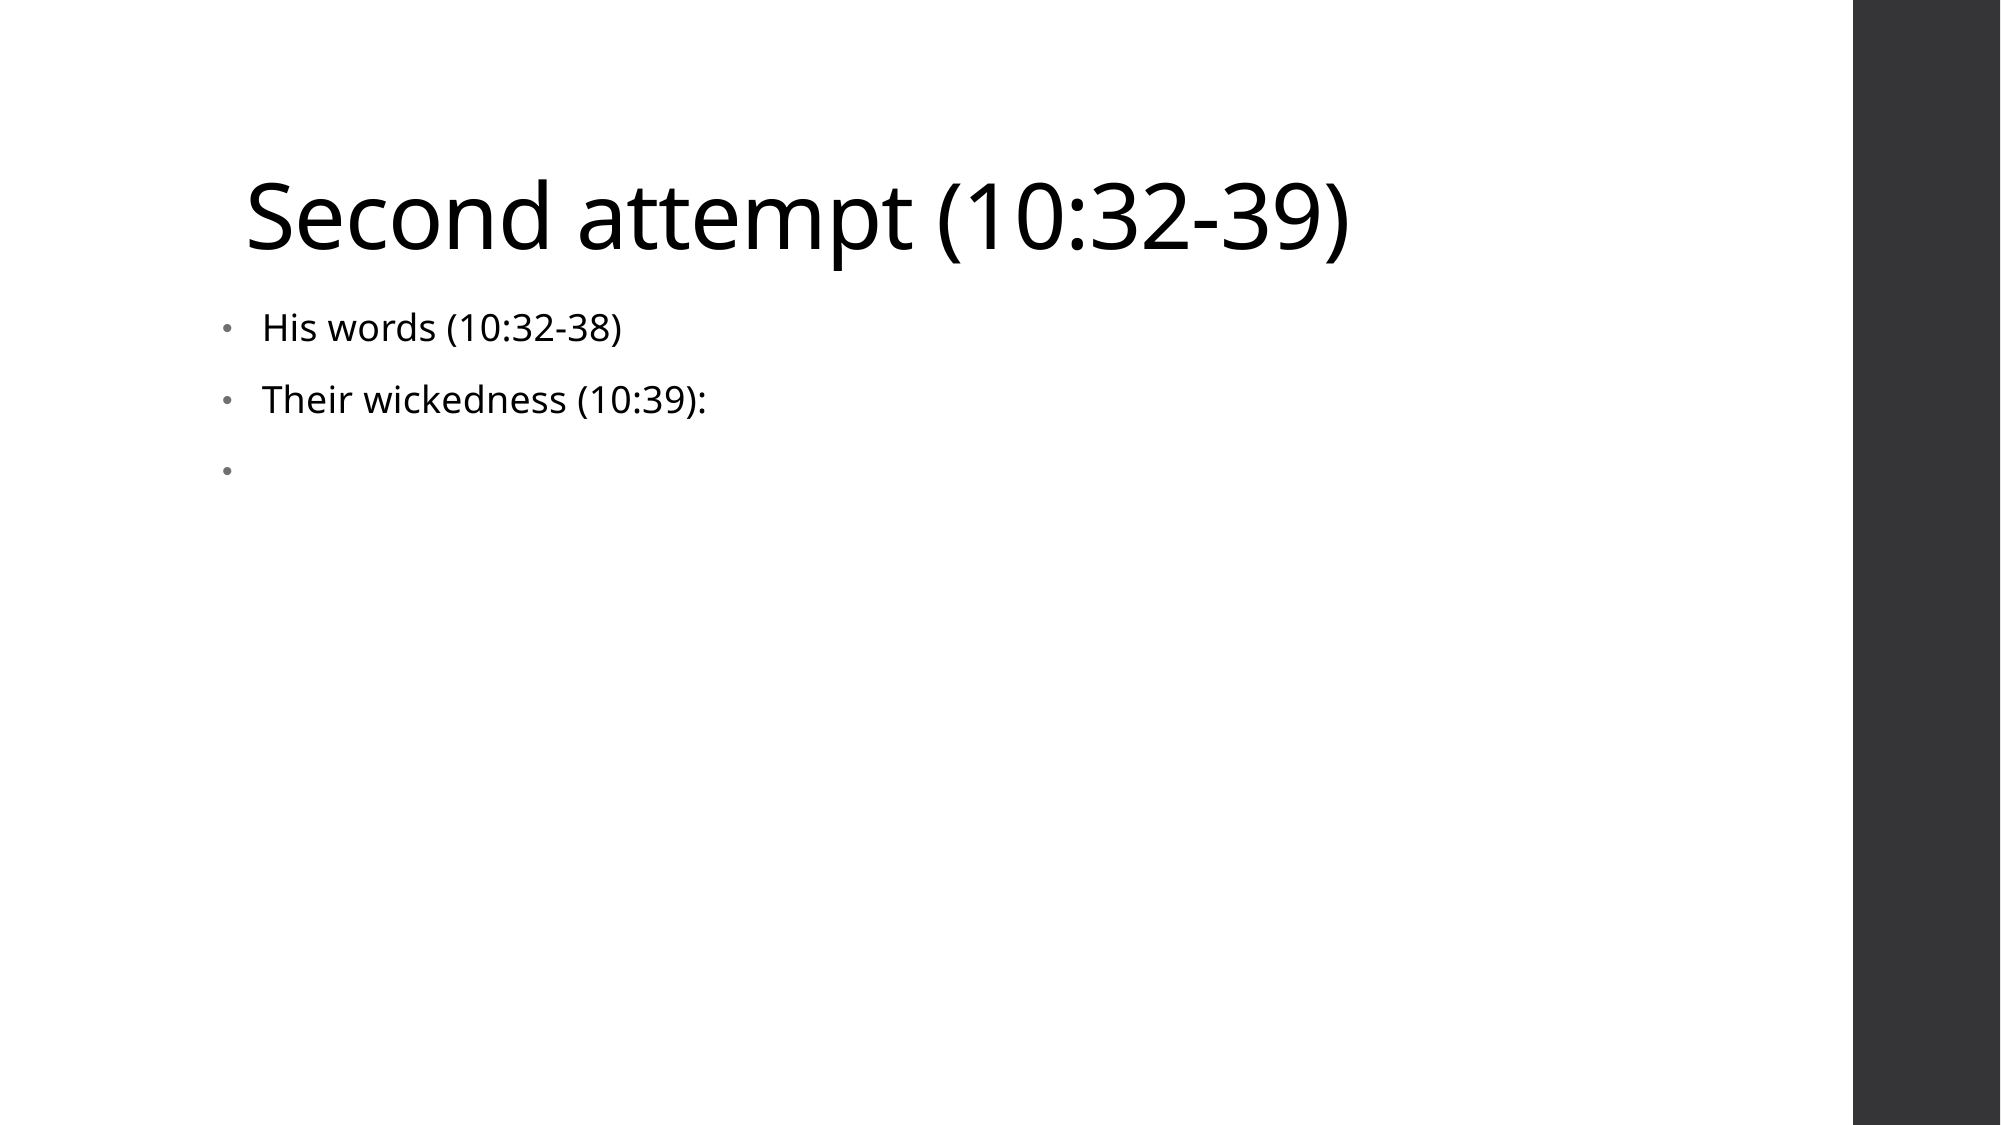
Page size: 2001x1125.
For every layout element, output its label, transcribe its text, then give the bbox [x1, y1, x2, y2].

title Second attempt (10:32-39) [206, 60, 1797, 278]
list His words (10:32-38) Their wickedness (10:39): [206, 299, 1617, 1014]
